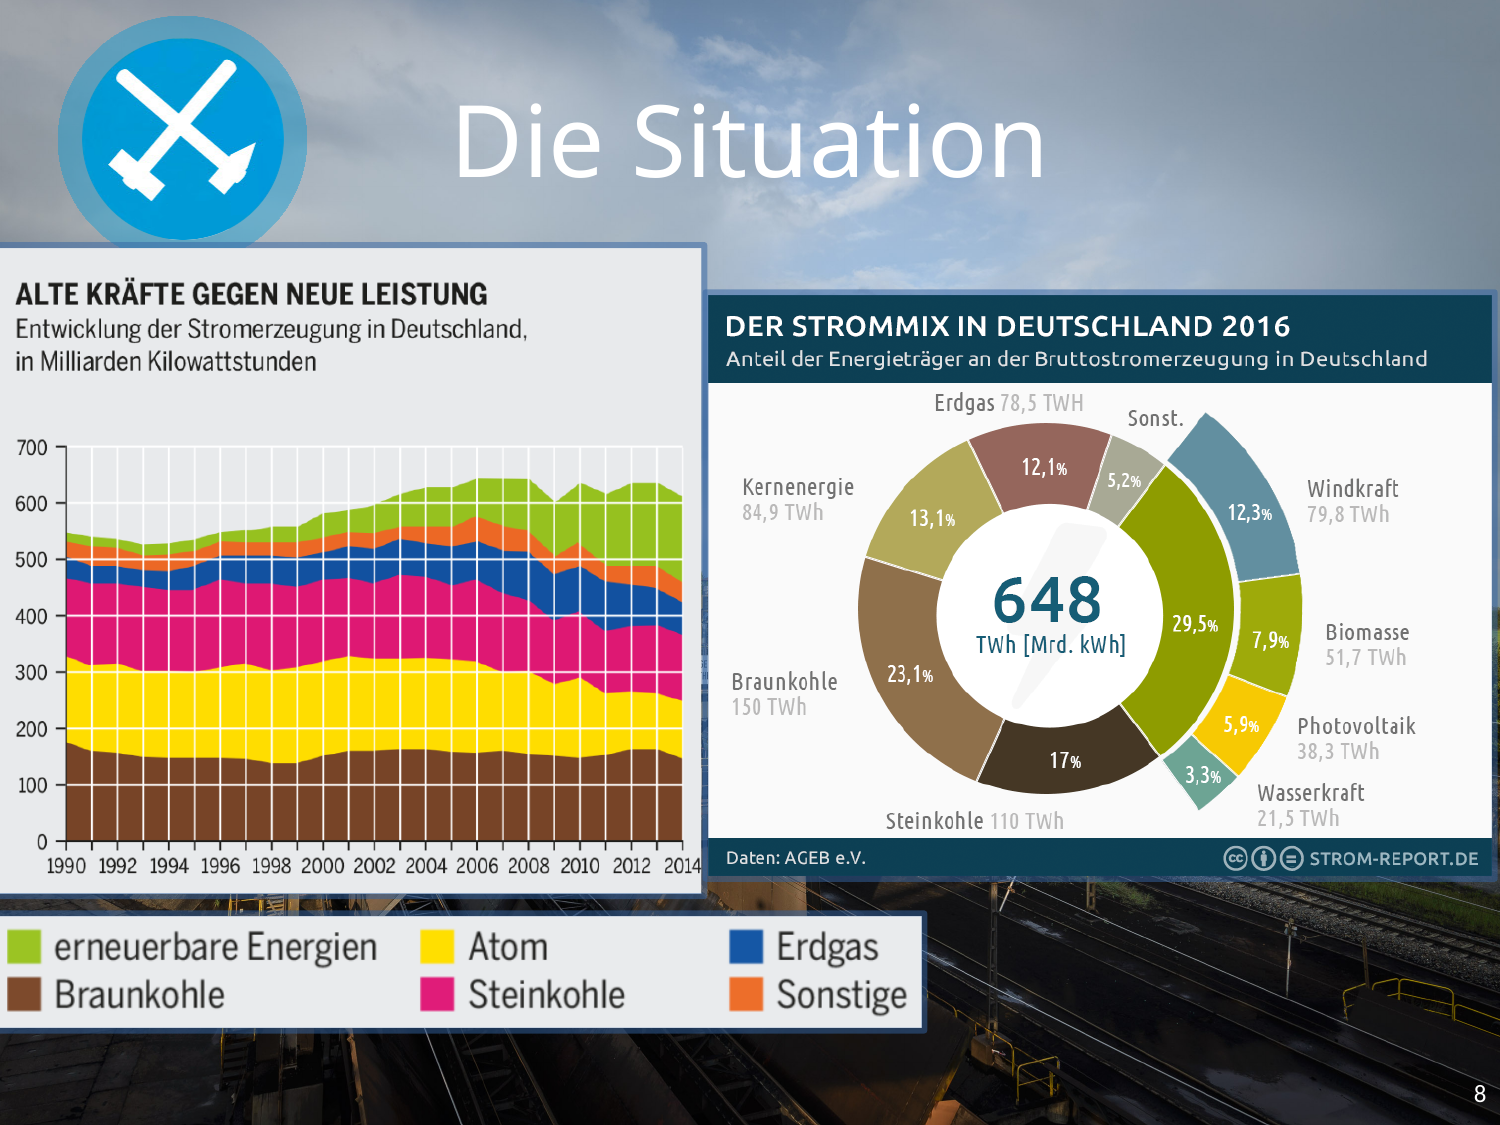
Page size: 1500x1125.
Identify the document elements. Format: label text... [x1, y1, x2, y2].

picture [0, 916, 922, 1028]
picture [708, 295, 1492, 876]
picture [0, 0, 1500, 1125]
title Die Situation [242, 45, 1258, 233]
picture [0, 248, 702, 894]
